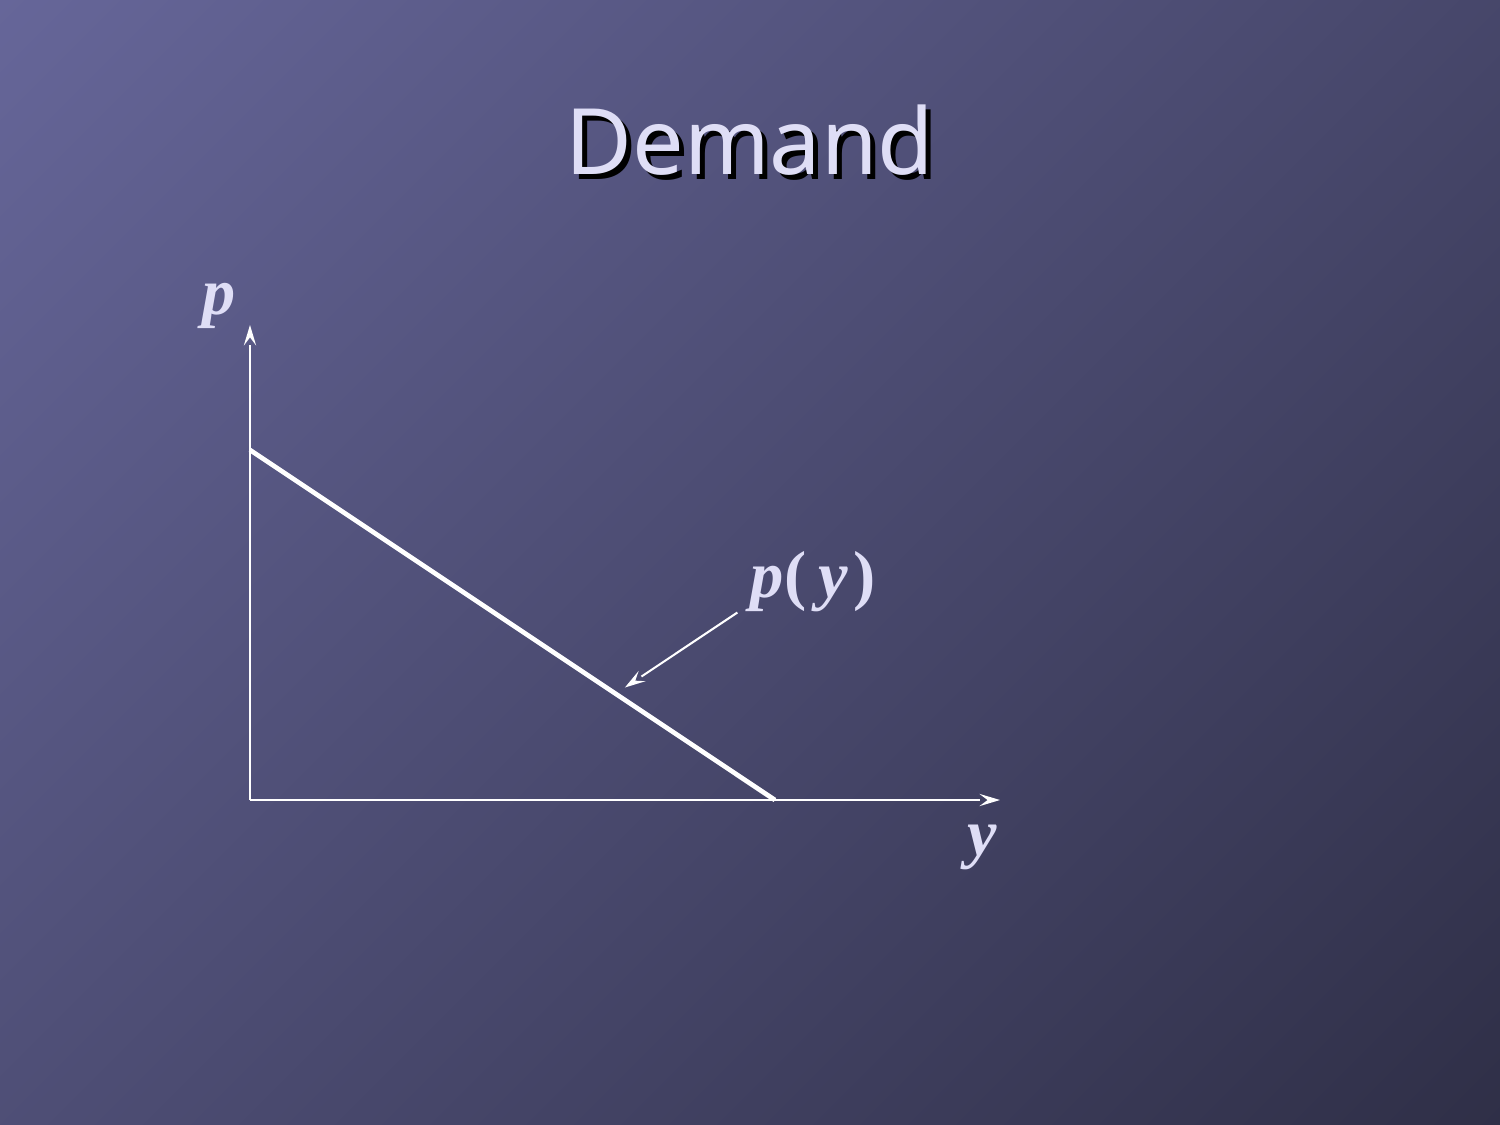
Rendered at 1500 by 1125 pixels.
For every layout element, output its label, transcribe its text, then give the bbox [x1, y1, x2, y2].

chart [737, 549, 879, 617]
chart [957, 822, 1001, 874]
chart [189, 281, 238, 334]
title Demand [75, 45, 1426, 233]
